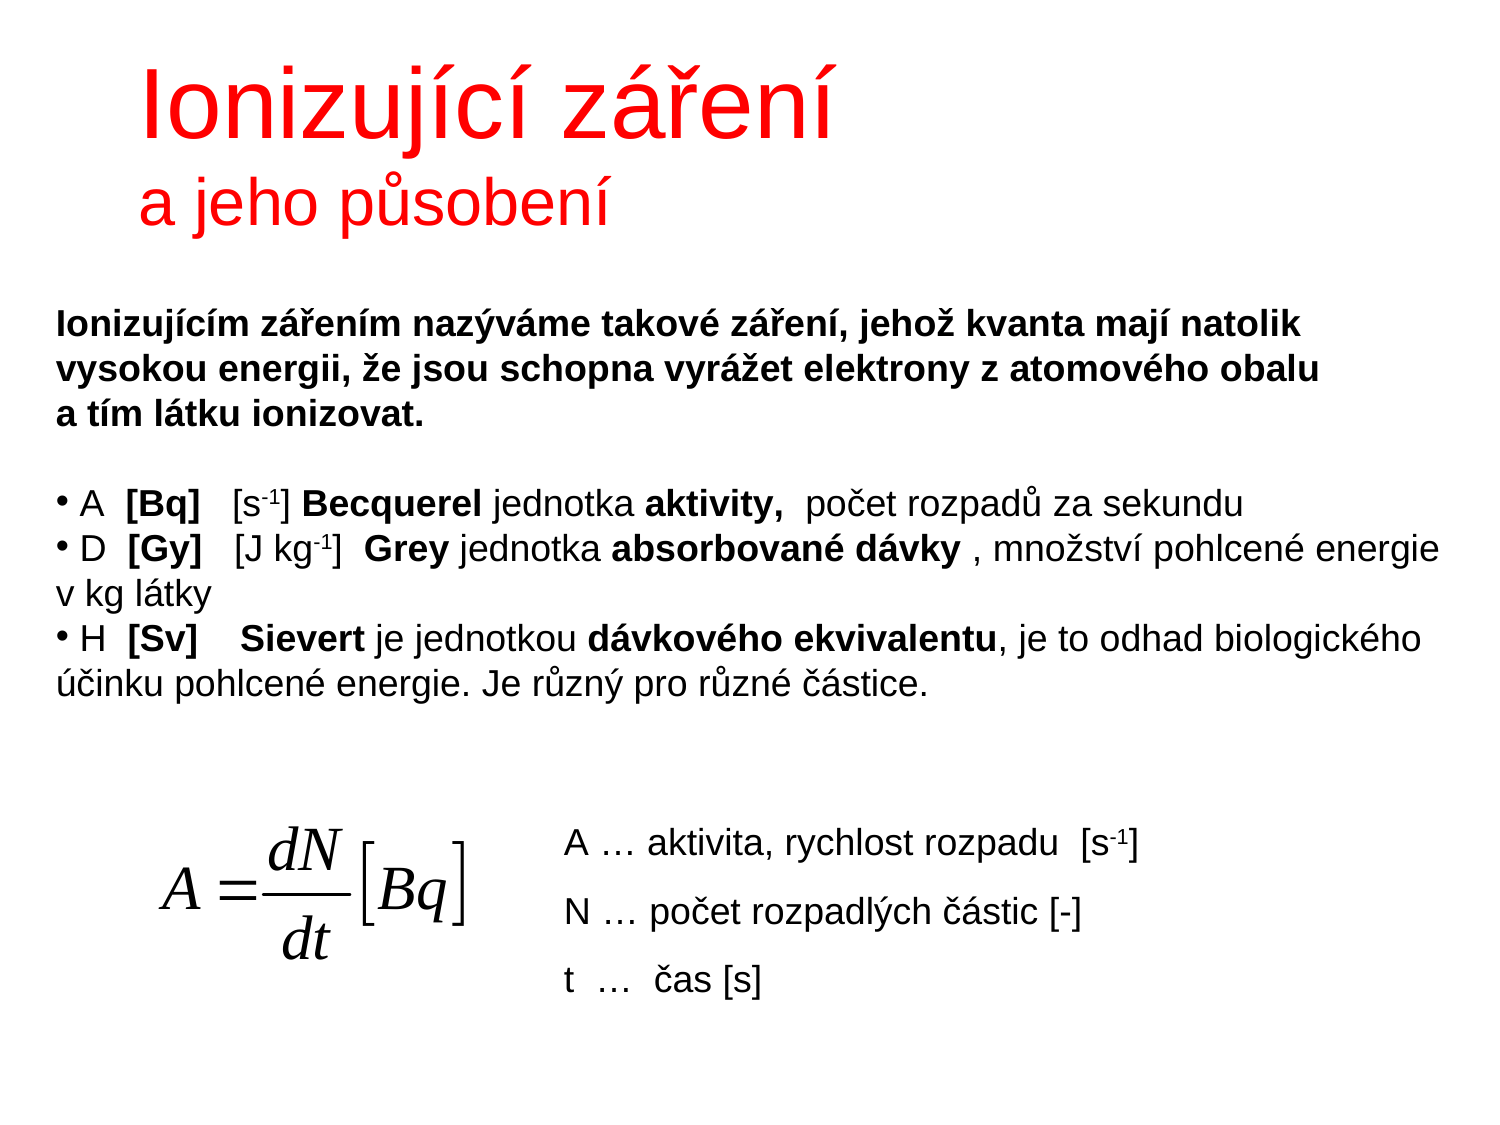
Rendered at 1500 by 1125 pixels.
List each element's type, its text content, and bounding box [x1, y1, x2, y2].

chart [147, 810, 473, 973]
text_box Ionizujícím zářením nazýváme takové záření, jehož kvanta mají natolik vysokou energii, že jsou schopna vyrážet elektrony z atomového obalu a tím látku ionizovat. A [Bq] [s-1] Becquerel jednotka aktivity, počet rozpadů za sekundu D [Gy] [J kg-1] Grey jednotka absorbované dávky , množství pohlcené energie v kg látky H [Sv] Sievert je jednotkou dávkového ekvivalentu, je to odhad biologického účinku pohlcené energie. Je různý pro různé částice. [41, 290, 1465, 712]
text_box Ionizující záření a jeho působení [123, 31, 1353, 247]
text_box A … aktivita, rychlost rozpadu [s-1] N … počet rozpadlých částic [-] t … čas [s] [549, 810, 1412, 1008]
